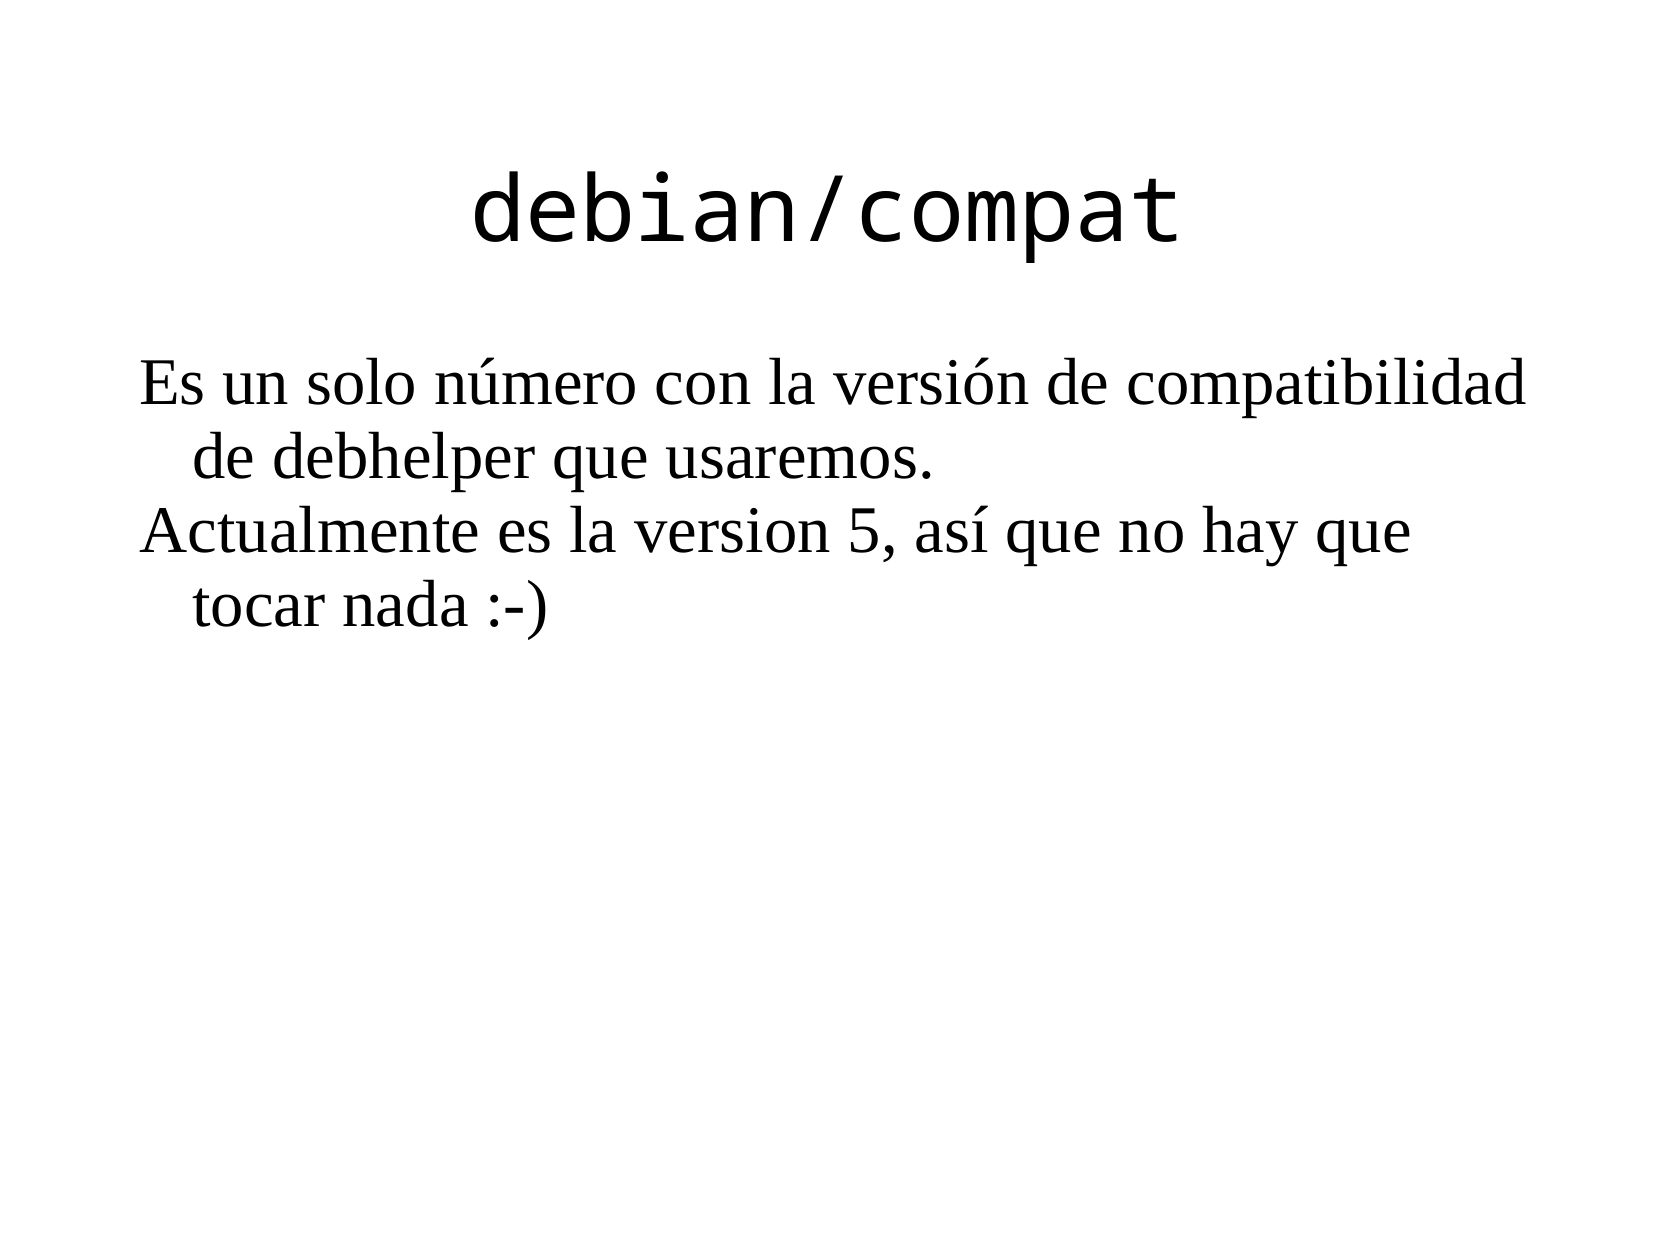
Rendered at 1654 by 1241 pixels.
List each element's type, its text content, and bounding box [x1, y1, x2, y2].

list Es un solo número con la versión de compatibilidad de debhelper que usaremos. Actualmente es la version 5, así que no hay que tocar nada :-) [121, 344, 1534, 1127]
title debian/compat [121, 102, 1534, 311]
